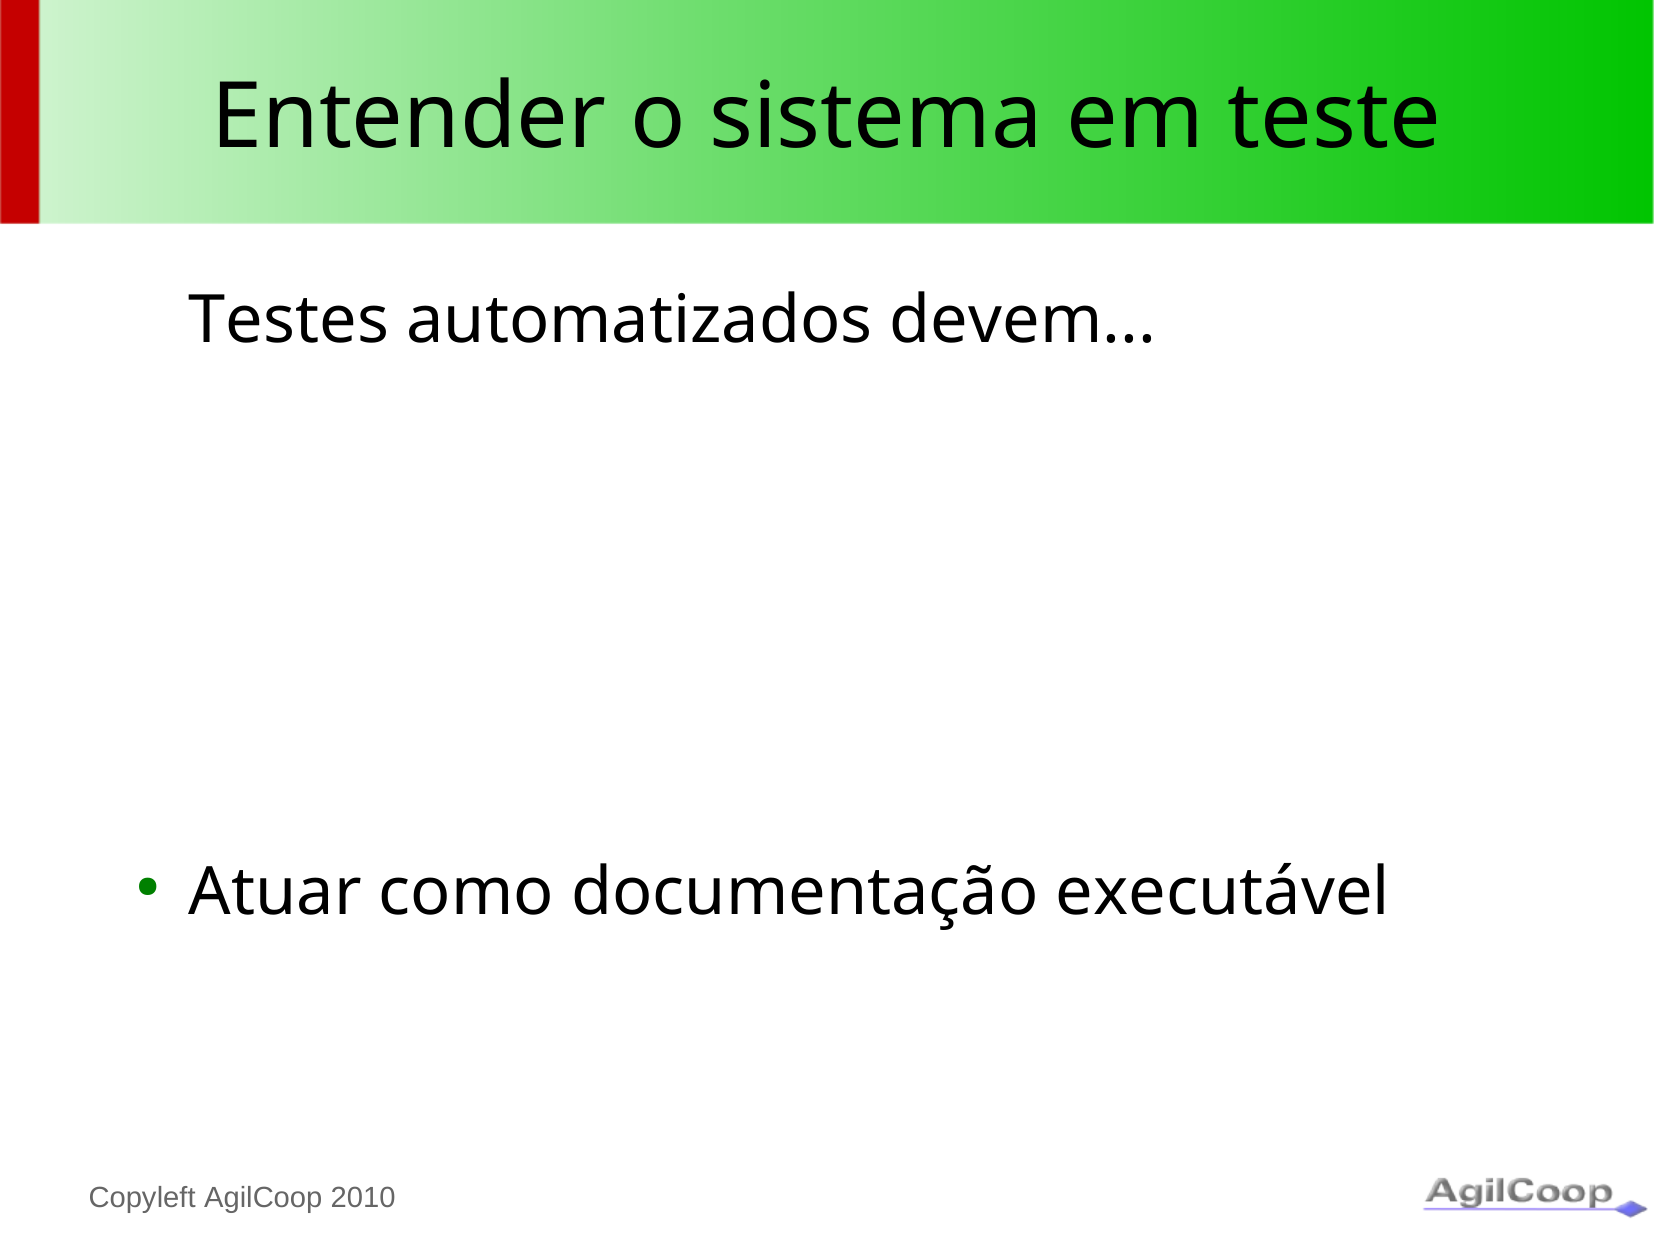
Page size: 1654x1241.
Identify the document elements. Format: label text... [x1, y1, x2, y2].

picture [0, 0, 1654, 1241]
title Entender o sistema em teste [82, 8, 1571, 216]
list Testes automatizados devem... Atuar como documentação executável [118, 271, 1607, 1108]
